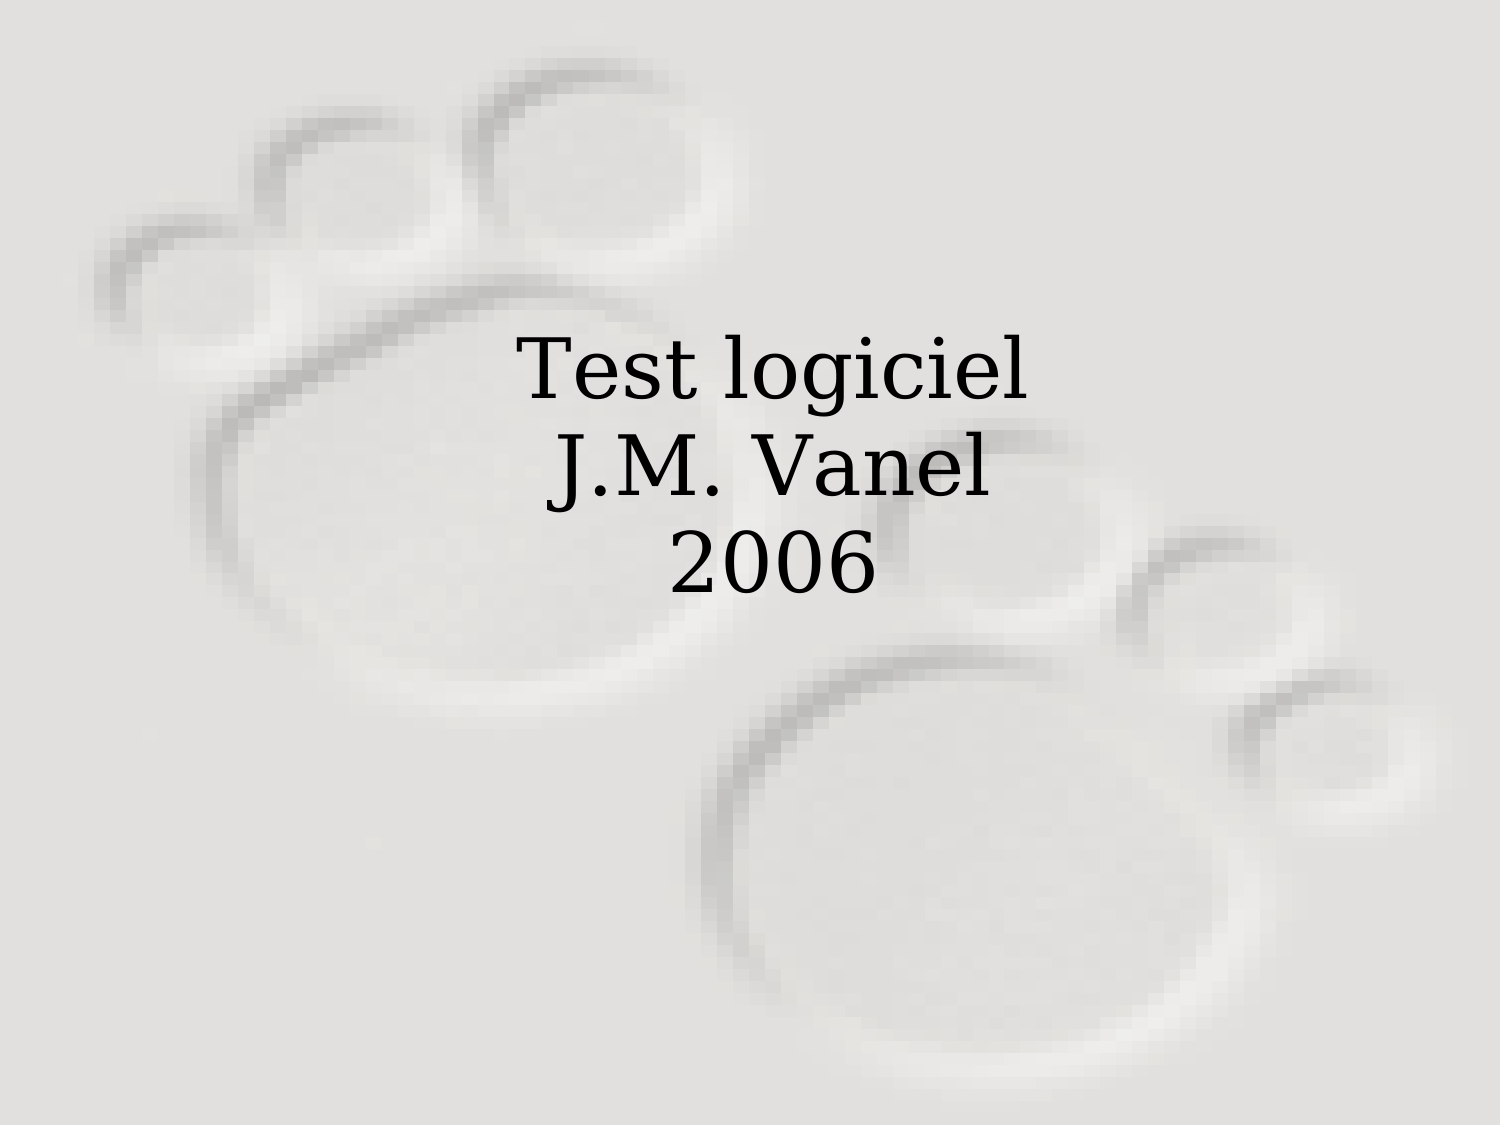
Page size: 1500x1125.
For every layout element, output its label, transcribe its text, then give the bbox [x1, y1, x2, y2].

picture [0, 0, 1500, 1125]
title Test logiciel J.M. Vanel 2006 [501, 92, 1063, 621]
